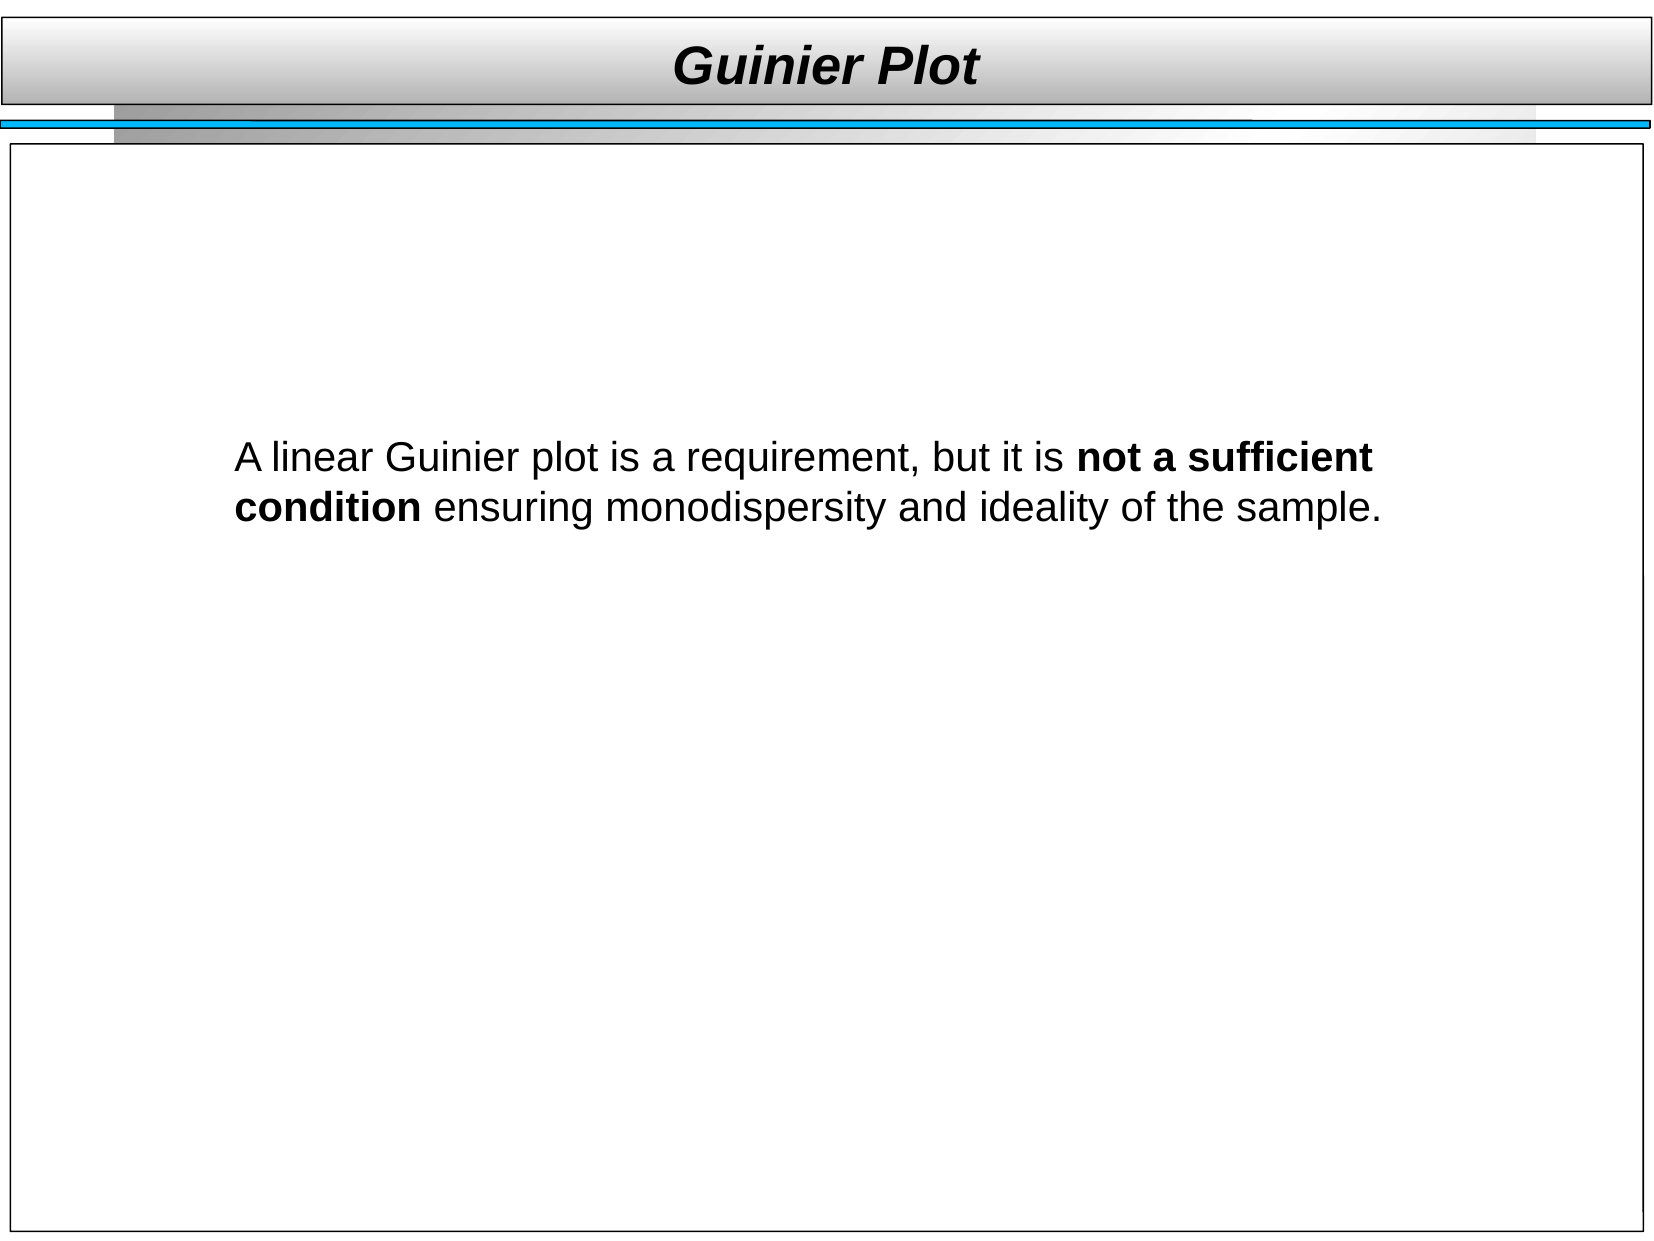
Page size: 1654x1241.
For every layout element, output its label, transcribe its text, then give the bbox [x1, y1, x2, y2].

text_box Guinier Plot [1, 17, 1652, 105]
text_box [0, 120, 1651, 129]
text_box A linear Guinier plot is a requirement, but it is not a sufficient condition ensuring monodispersity and ideality of the sample. [219, 422, 1441, 538]
